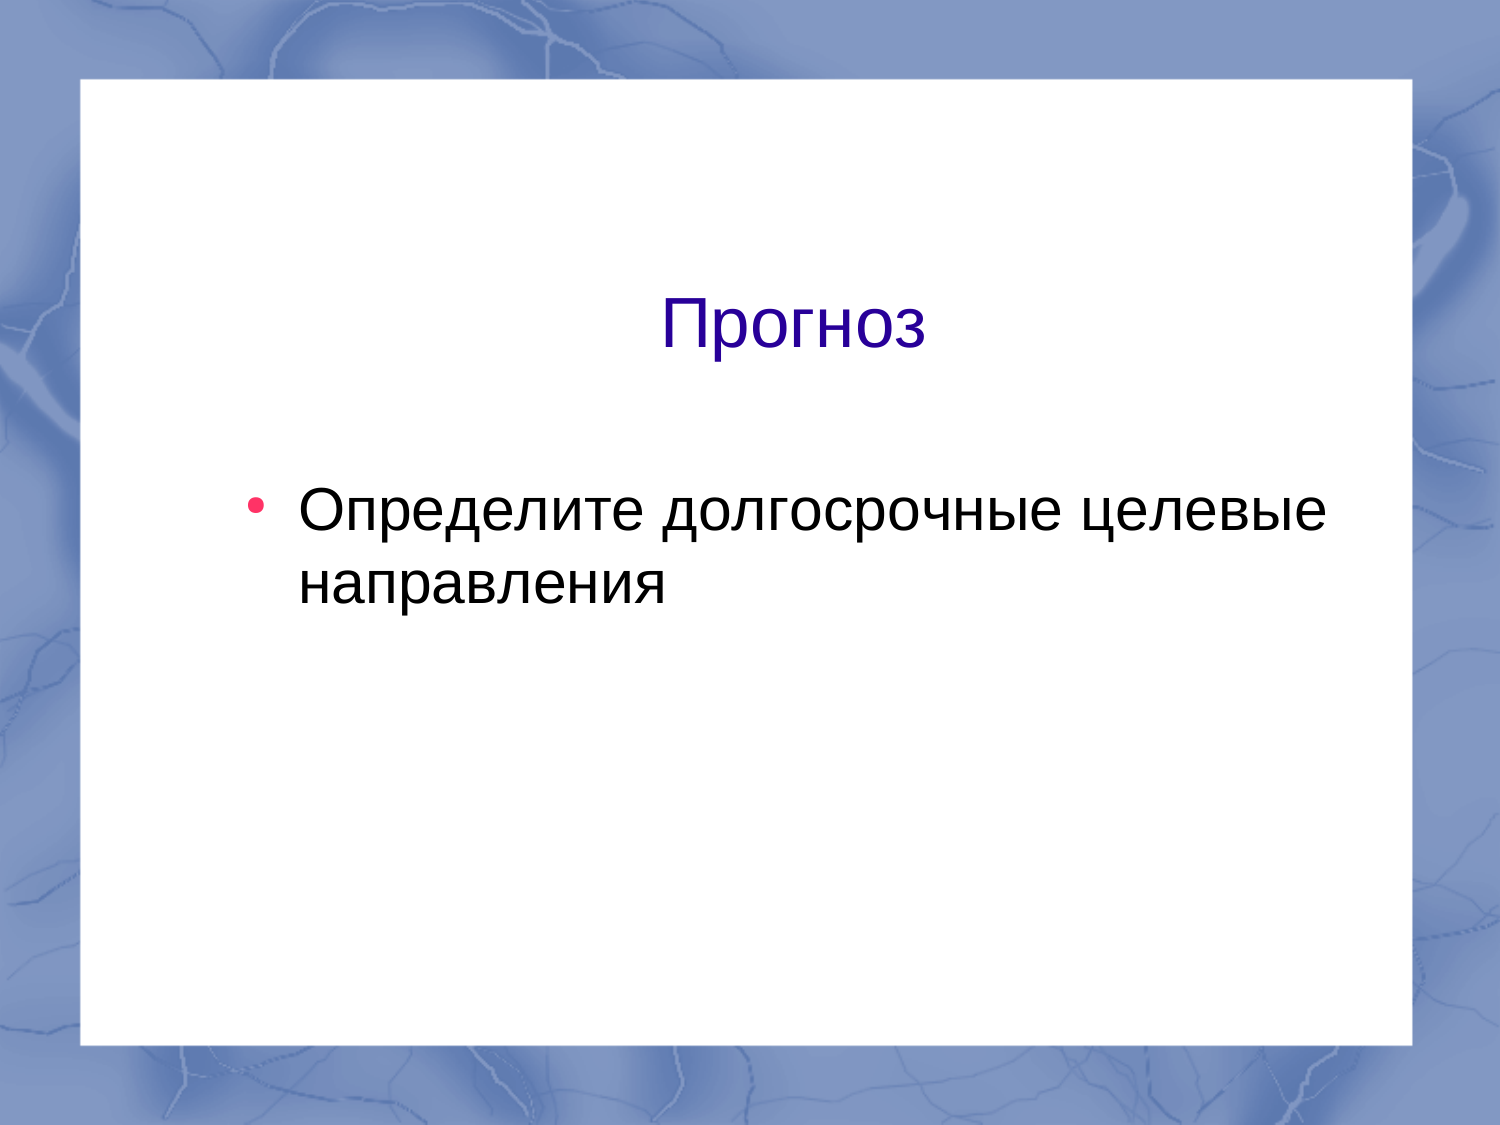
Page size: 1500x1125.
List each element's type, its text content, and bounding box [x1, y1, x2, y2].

list Определите долгосрочные целевые направления [212, 462, 1375, 1013]
picture [0, 0, 1500, 1125]
title Прогноз [212, 199, 1375, 438]
